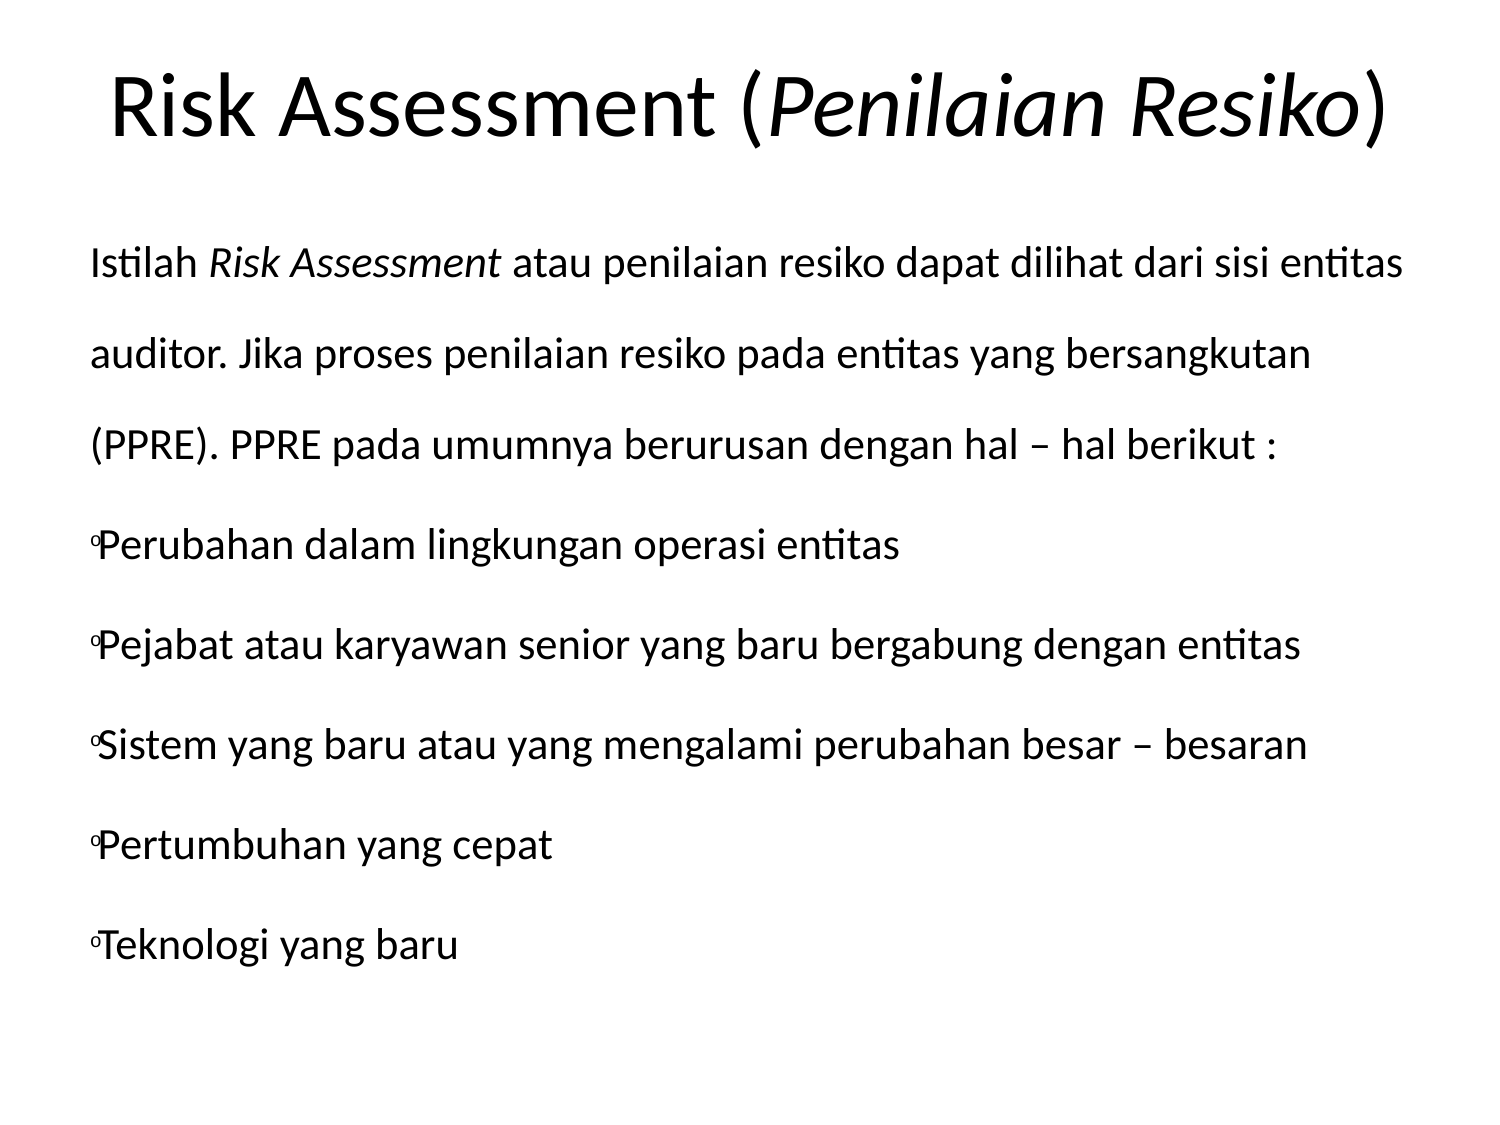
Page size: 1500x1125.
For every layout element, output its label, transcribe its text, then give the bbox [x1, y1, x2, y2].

title Risk Assessment (Penilaian Resiko) [75, 23, 1425, 176]
list Istilah Risk Assessment atau penilaian resiko dapat dilihat dari sisi entitas auditor. Jika proses penilaian resiko pada entitas yang bersangkutan (PPRE). PPRE pada umumnya berurusan dengan hal – hal berikut : Perubahan dalam lingkungan operasi entitas Pejabat atau karyawan senior yang baru bergabung dengan entitas Sistem yang baru atau yang mengalami perubahan besar – besaran Pertumbuhan yang cepat Teknologi yang baru [75, 187, 1425, 1005]
